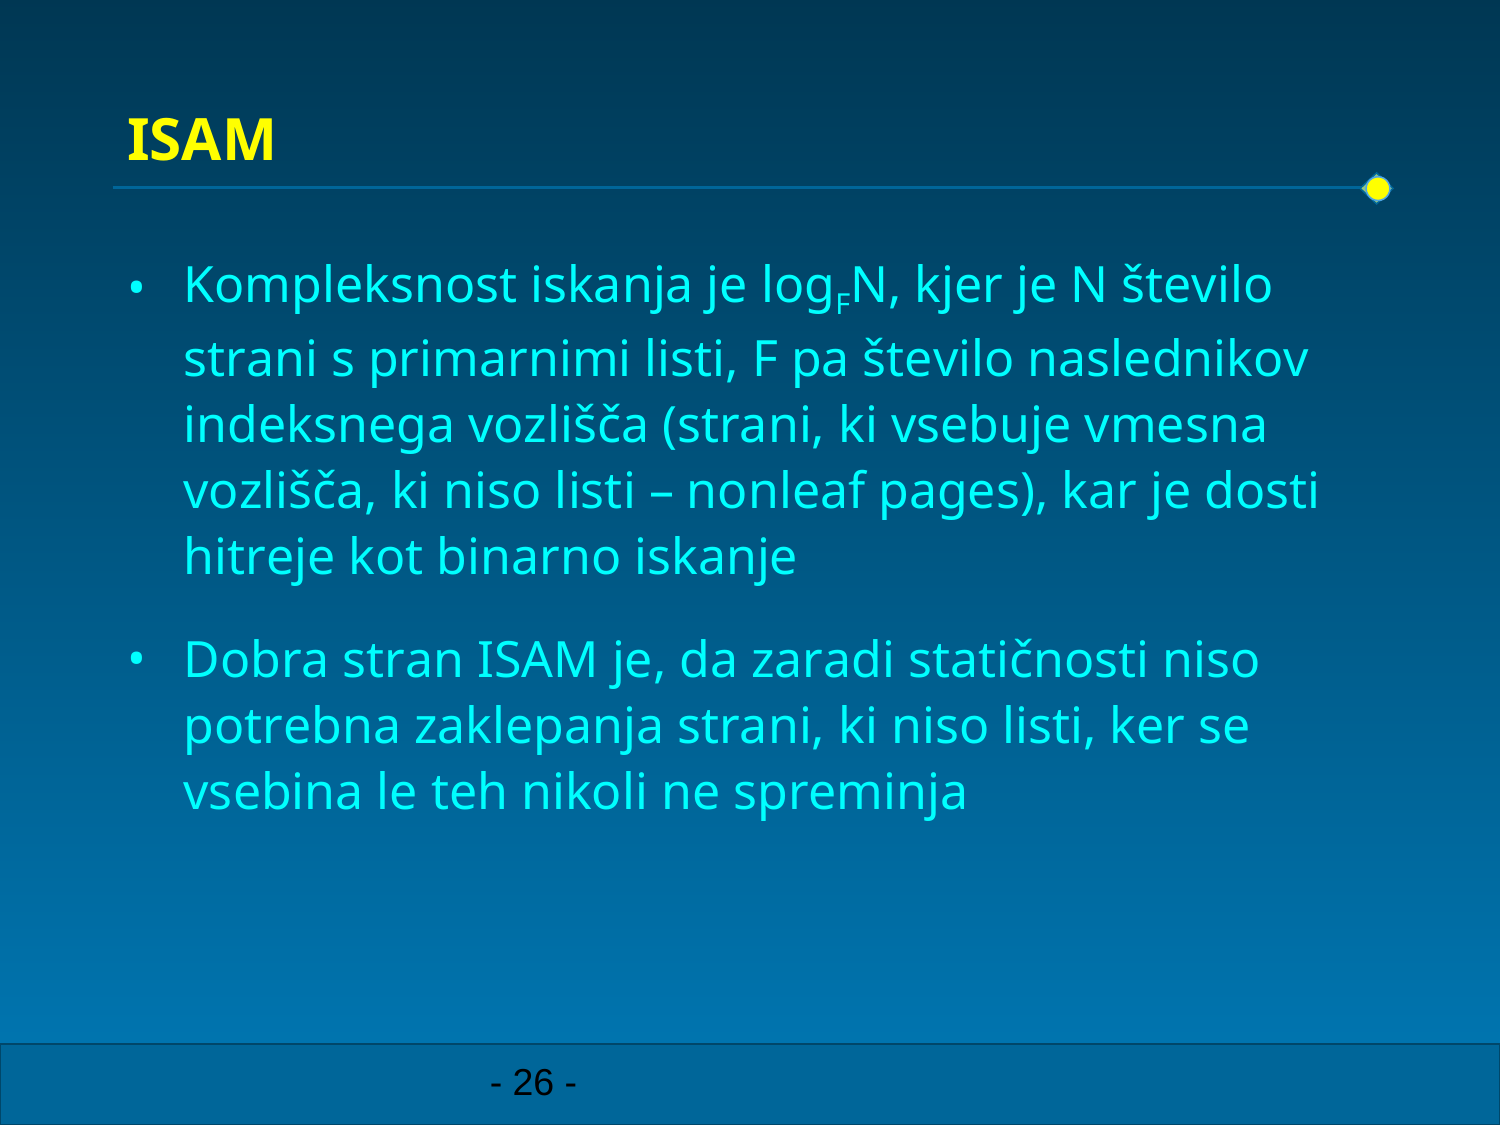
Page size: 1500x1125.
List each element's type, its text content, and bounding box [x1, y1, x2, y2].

list Kompleksnost iskanja je logFN, kjer je N število strani s primarnimi listi, F pa število naslednikov indeksnega vozlišča (strani, ki vsebuje vmesna vozlišča, ki niso listi – nonleaf pages), kar je dosti hitreje kot binarno iskanje Dobra stran ISAM je, da zaradi statičnosti niso potrebna zaklepanja strani, ki niso listi, ker se vsebina le teh nikoli ne spreminja [112, 237, 1388, 963]
title ISAM [112, 94, 1388, 181]
